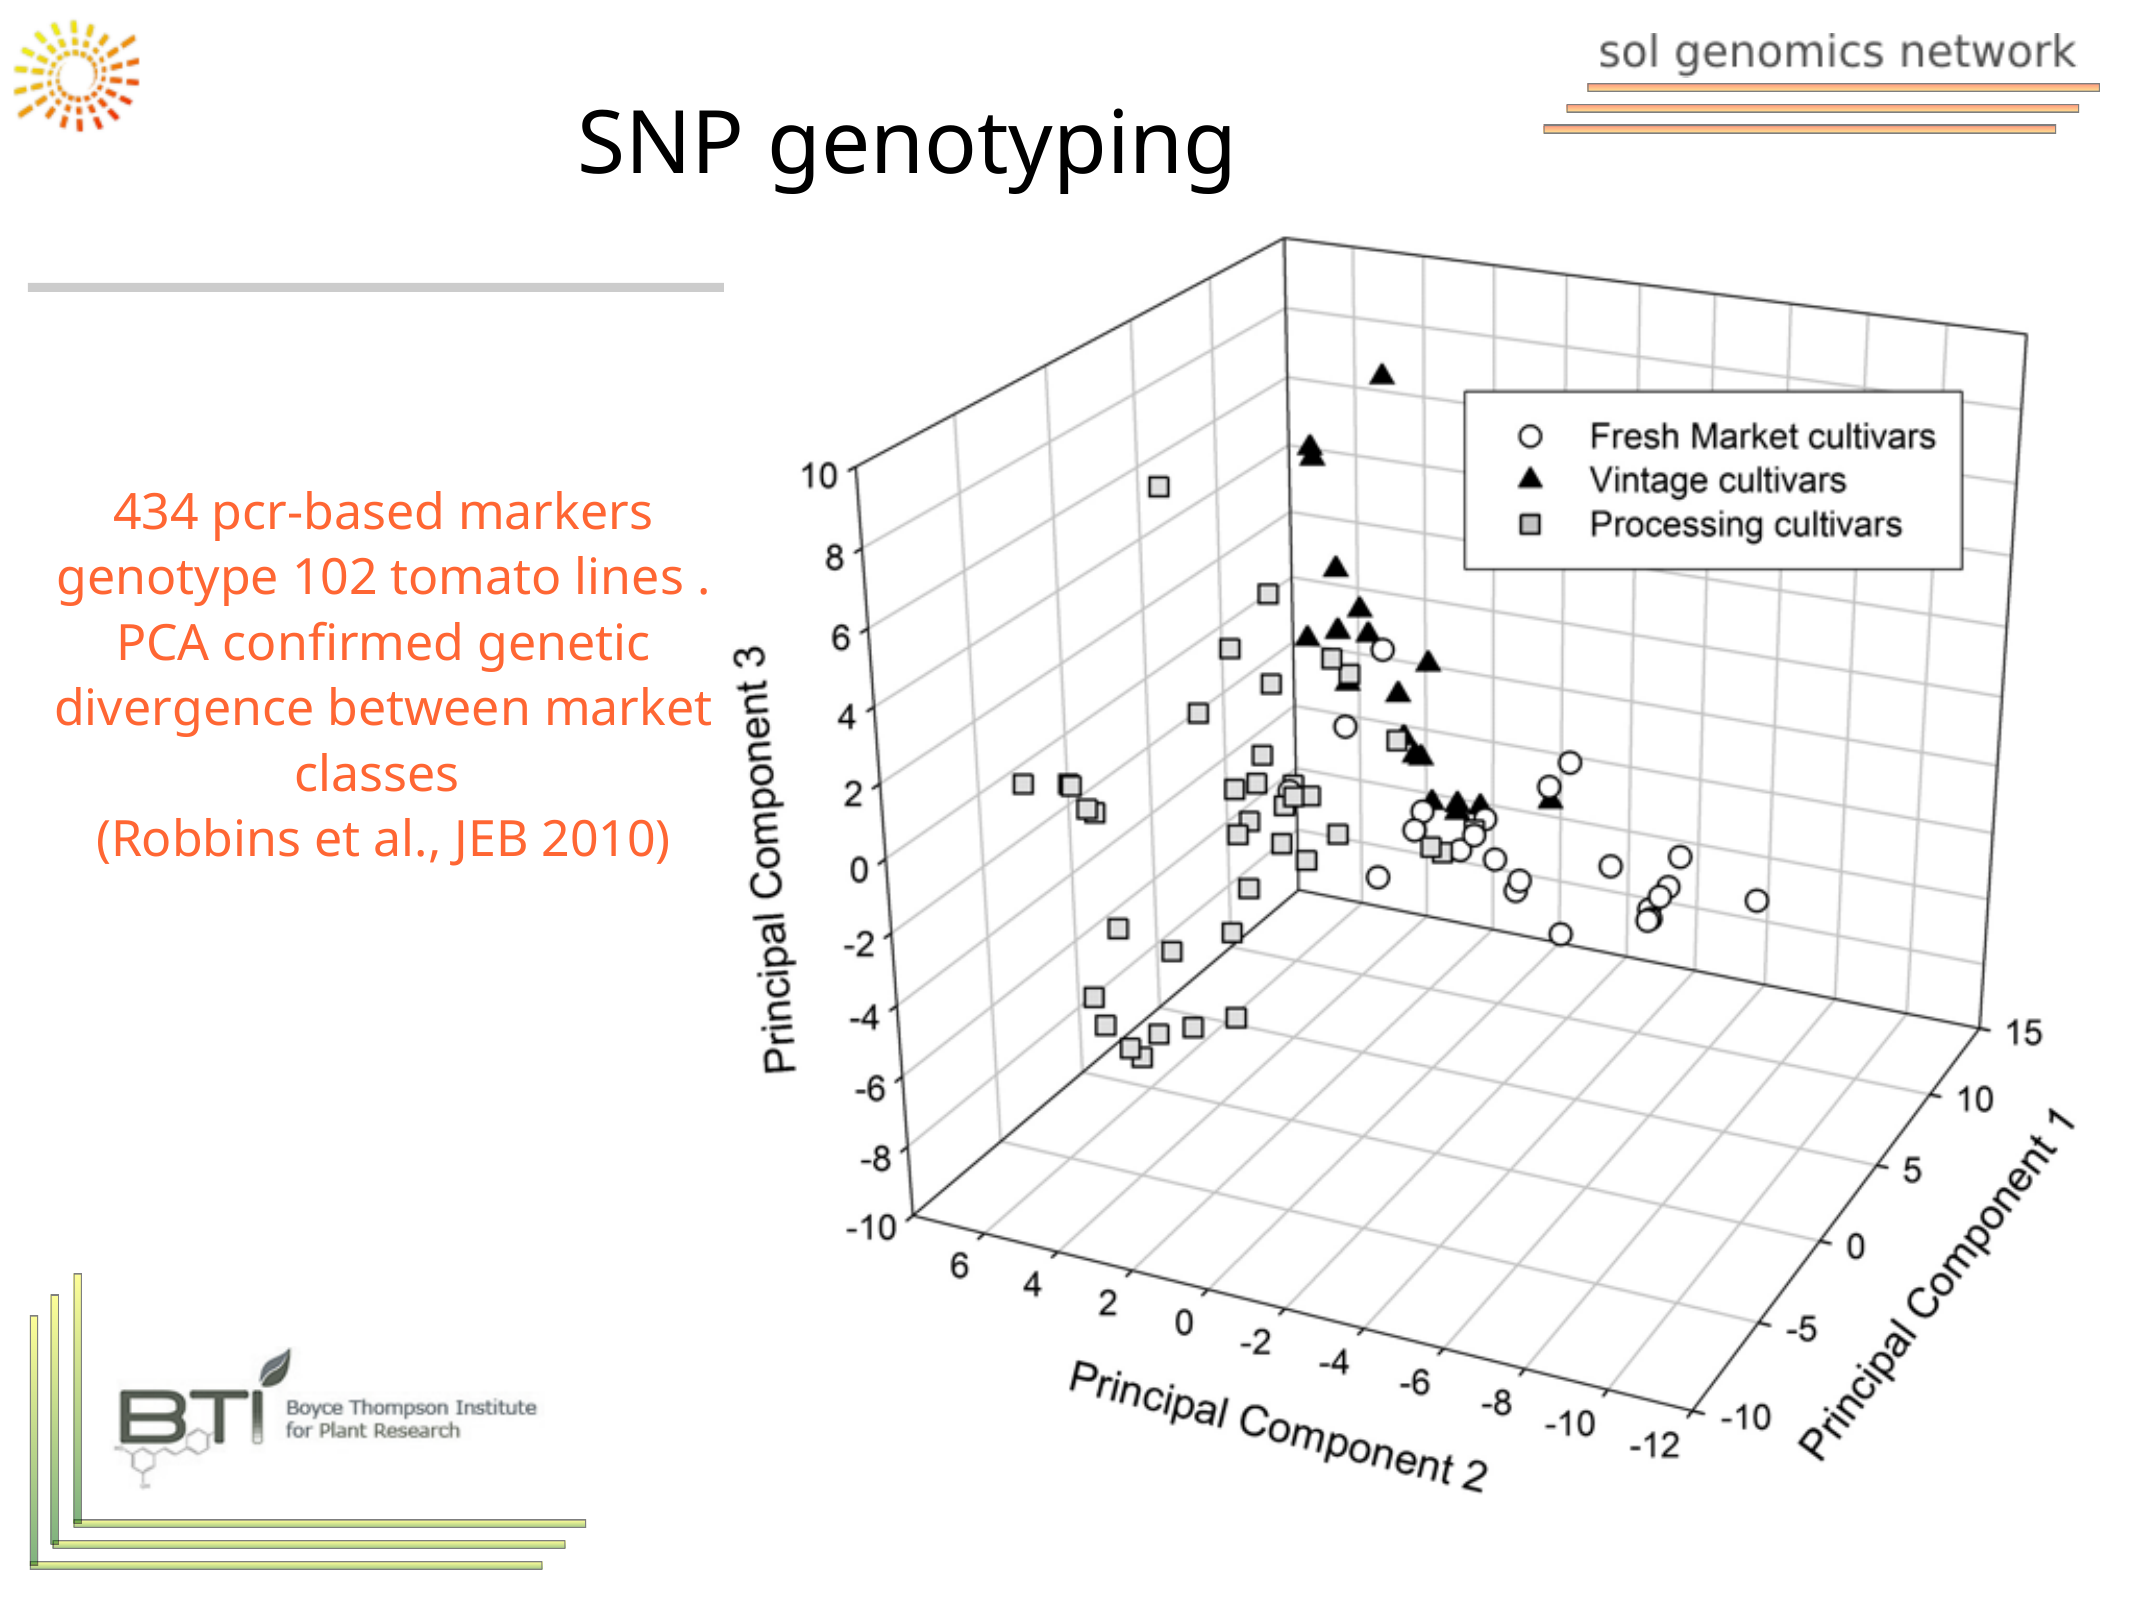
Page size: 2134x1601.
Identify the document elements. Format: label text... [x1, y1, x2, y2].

picture [4, 6, 150, 151]
picture [1597, 33, 2078, 78]
text_box [1566, 104, 2080, 113]
picture [724, 206, 2133, 1505]
text_box [29, 1315, 543, 1570]
picture [109, 1346, 551, 1493]
text_box [50, 1294, 566, 1549]
text_box [1587, 83, 2100, 92]
text_box [1543, 124, 2057, 134]
text_box 434 pcr-based markers genotype 102 tomato lines . PCA confirmed genetic divergence between market classes (Robbins et al., JEB 2010) [3, 335, 724, 1162]
text_box [73, 1273, 587, 1528]
text_box SNP genotyping [300, 75, 1538, 191]
